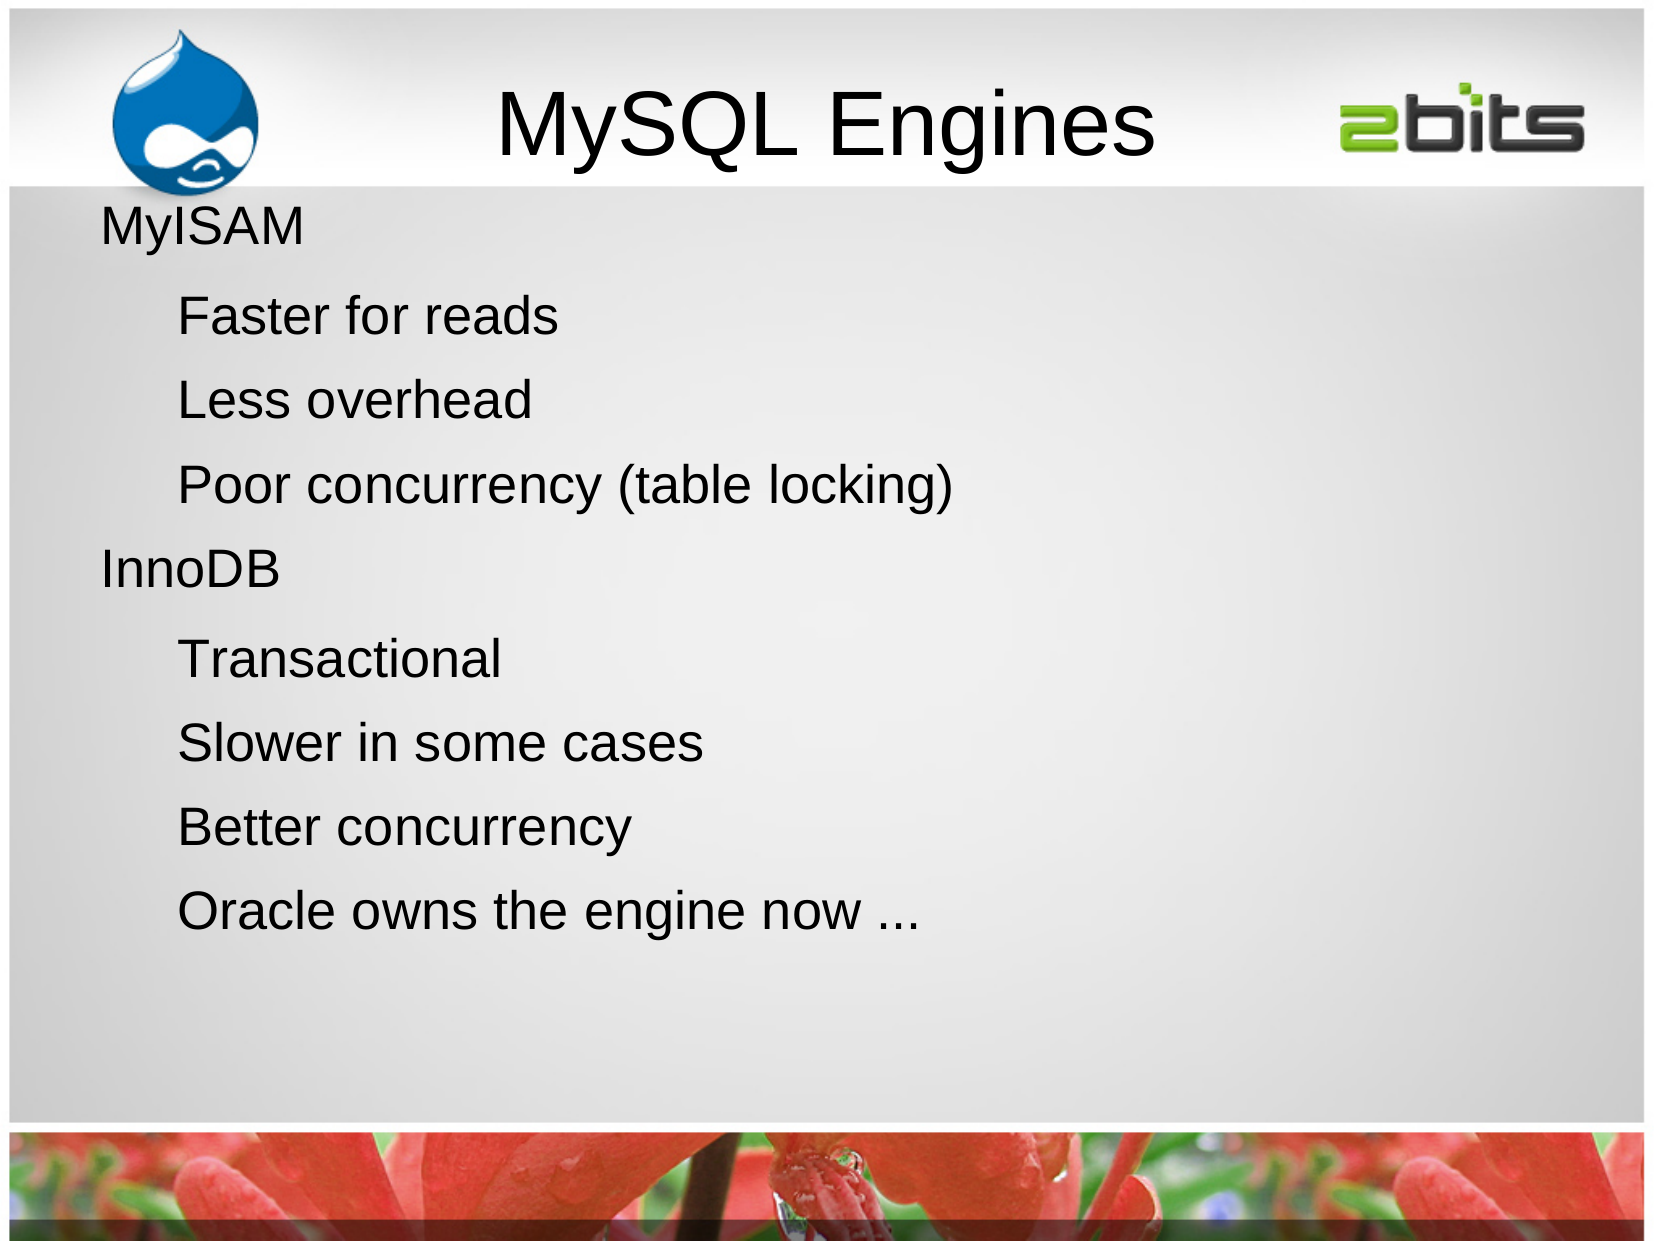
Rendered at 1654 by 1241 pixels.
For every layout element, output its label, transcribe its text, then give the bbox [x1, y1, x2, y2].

list MyISAM Faster for reads Less overhead Poor concurrency (table locking) InnoDB Transactional Slower in some cases Better concurrency Oracle owns the engine now ... [82, 195, 1571, 1121]
picture [0, 0, 1654, 1241]
title MySQL Engines [82, 27, 1571, 195]
